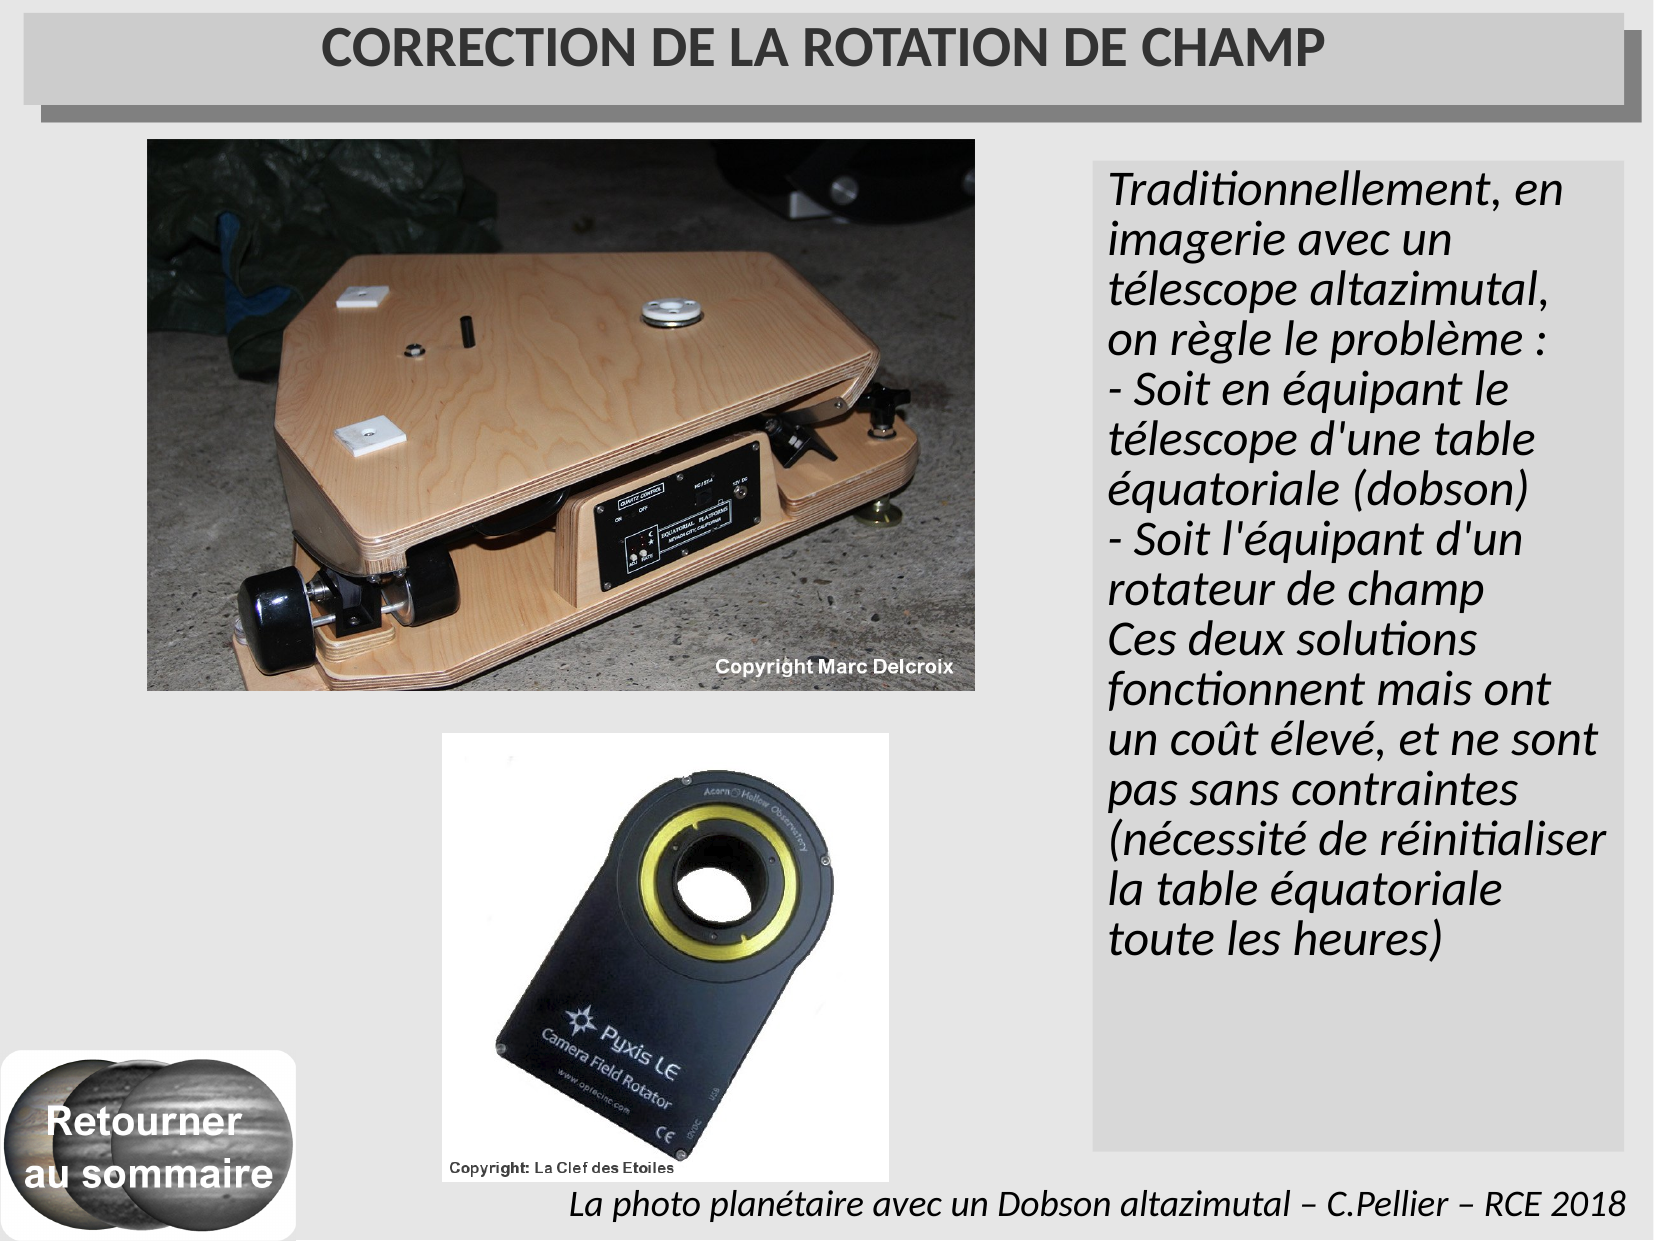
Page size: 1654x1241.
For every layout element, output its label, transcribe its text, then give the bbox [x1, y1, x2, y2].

text_box La photo planétaire avec un Dobson altazimutal – C.Pellier – RCE 2018 [431, 1181, 1642, 1241]
picture [0, 1050, 296, 1241]
text_box Traditionnellement, en imagerie avec un télescope altazimutal, on règle le problème : - Soit en équipant le télescope d'une table équatoriale (dobson) - Soit l'équipant d'un rotateur de champ Ces deux solutions fonctionnent mais ont un coût élevé, et ne sont pas sans contraintes (nécessité de réinitialiser la table équatoriale toute les heures) [1092, 160, 1625, 1152]
text_box CORRECTION DE LA ROTATION DE CHAMP [23, 12, 1625, 105]
picture [147, 139, 975, 691]
picture [442, 733, 889, 1182]
